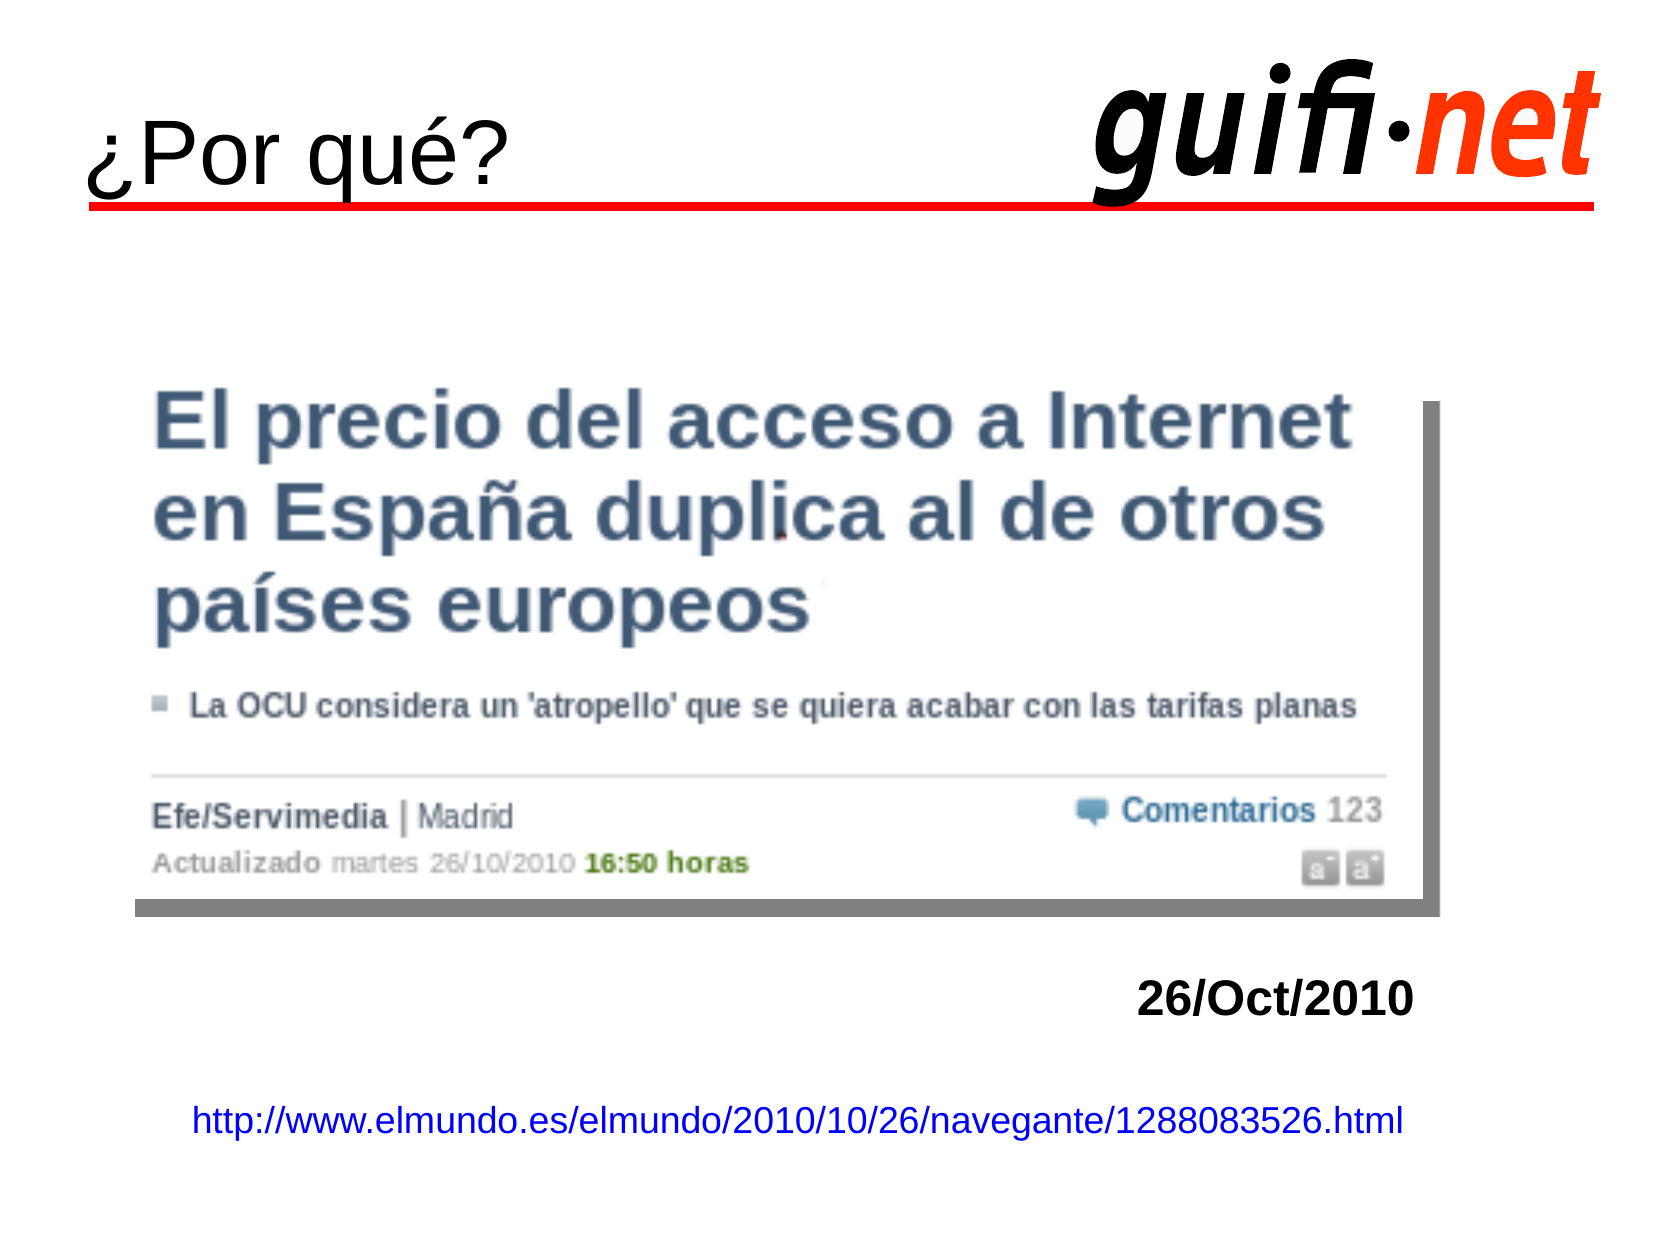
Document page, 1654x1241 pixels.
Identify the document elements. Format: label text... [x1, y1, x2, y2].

picture [118, 383, 1423, 899]
title ¿Por qué? [82, 49, 1571, 257]
text_box http://www.elmundo.es/elmundo/2010/10/26/navegante/1288083526.html [177, 1092, 1506, 1150]
text_box 26/Oct/2010 [1122, 962, 1477, 1034]
